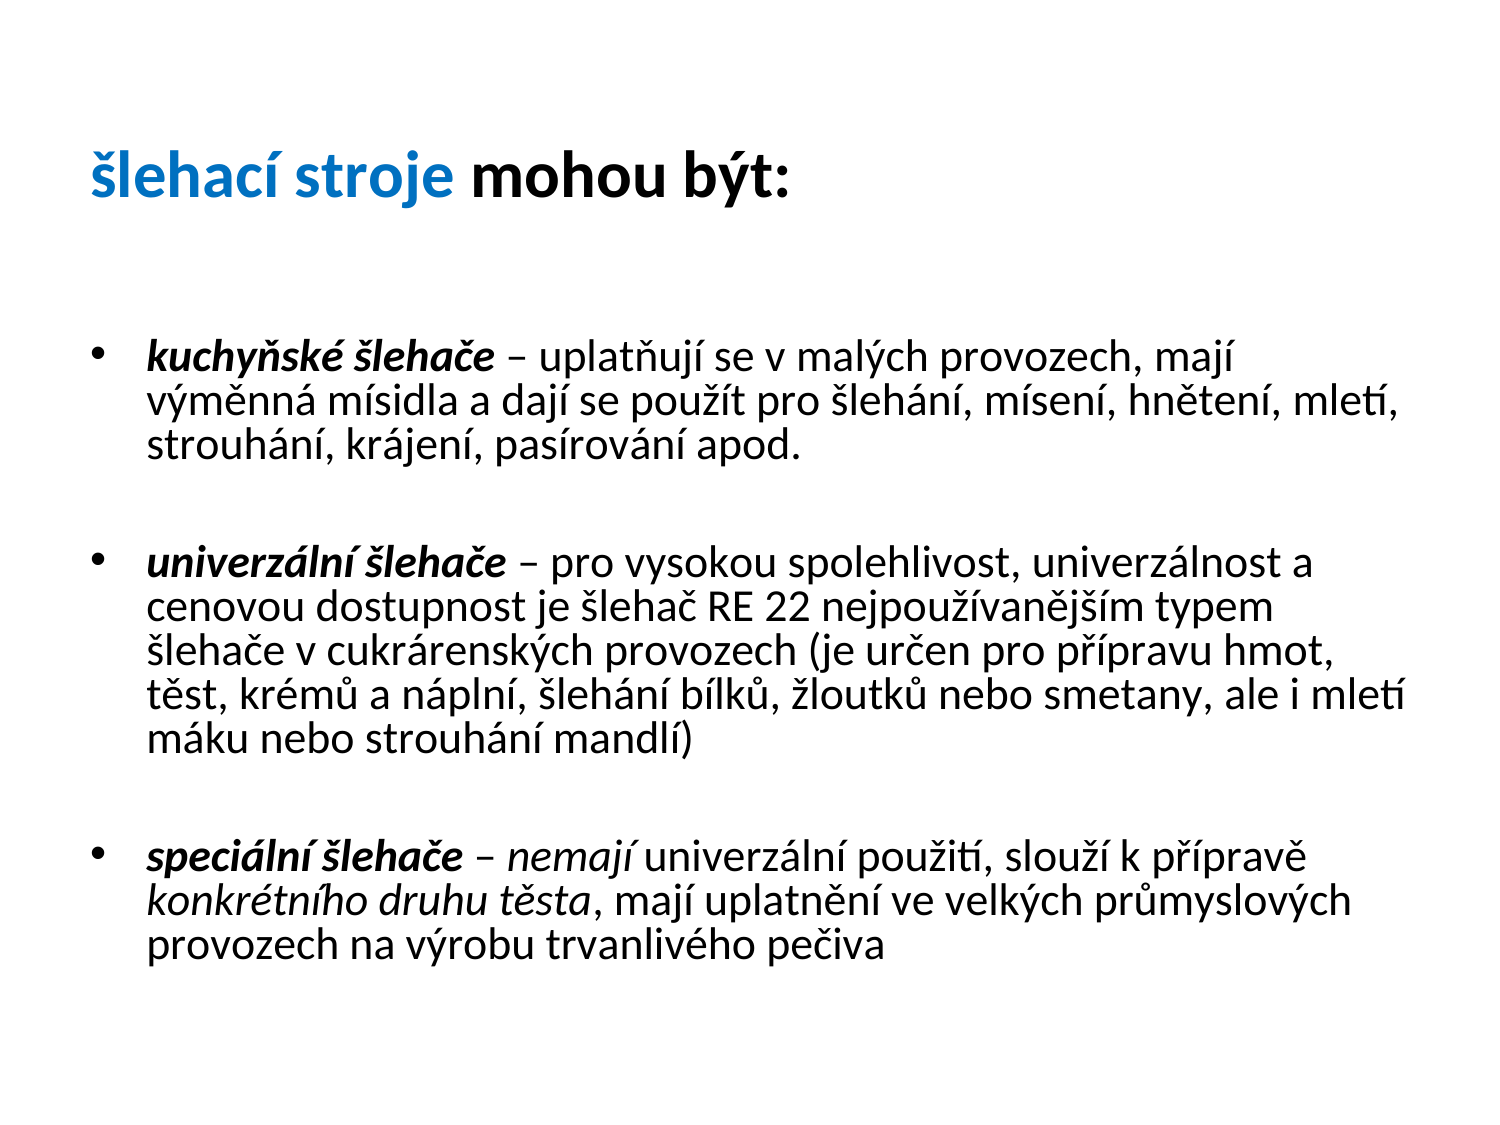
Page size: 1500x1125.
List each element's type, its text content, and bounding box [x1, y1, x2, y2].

title šlehací stroje mohou být: [75, 0, 1426, 262]
list kuchyňské šlehače – uplatňují se v malých provozech, mají výměnná mísidla a dají se použít pro šlehání, mísení, hnětení, mletí, strouhání, krájení, pasírování apod. univerzální šlehače – pro vysokou spolehlivost, univerzálnost a cenovou dostupnost je šlehač RE 22 nejpoužívanějším typem šlehače v cukrárenských provozech (je určen pro přípravu hmot, těst, krémů a náplní, šlehání bílků, žloutků nebo smetany, ale i mletí máku nebo strouhání mandlí) speciální šlehače – nemají univerzální použití, slouží k přípravě konkrétního druhu těsta, mají uplatnění ve velkých průmyslových provozech na výrobu trvanlivého pečiva [75, 262, 1426, 1090]
